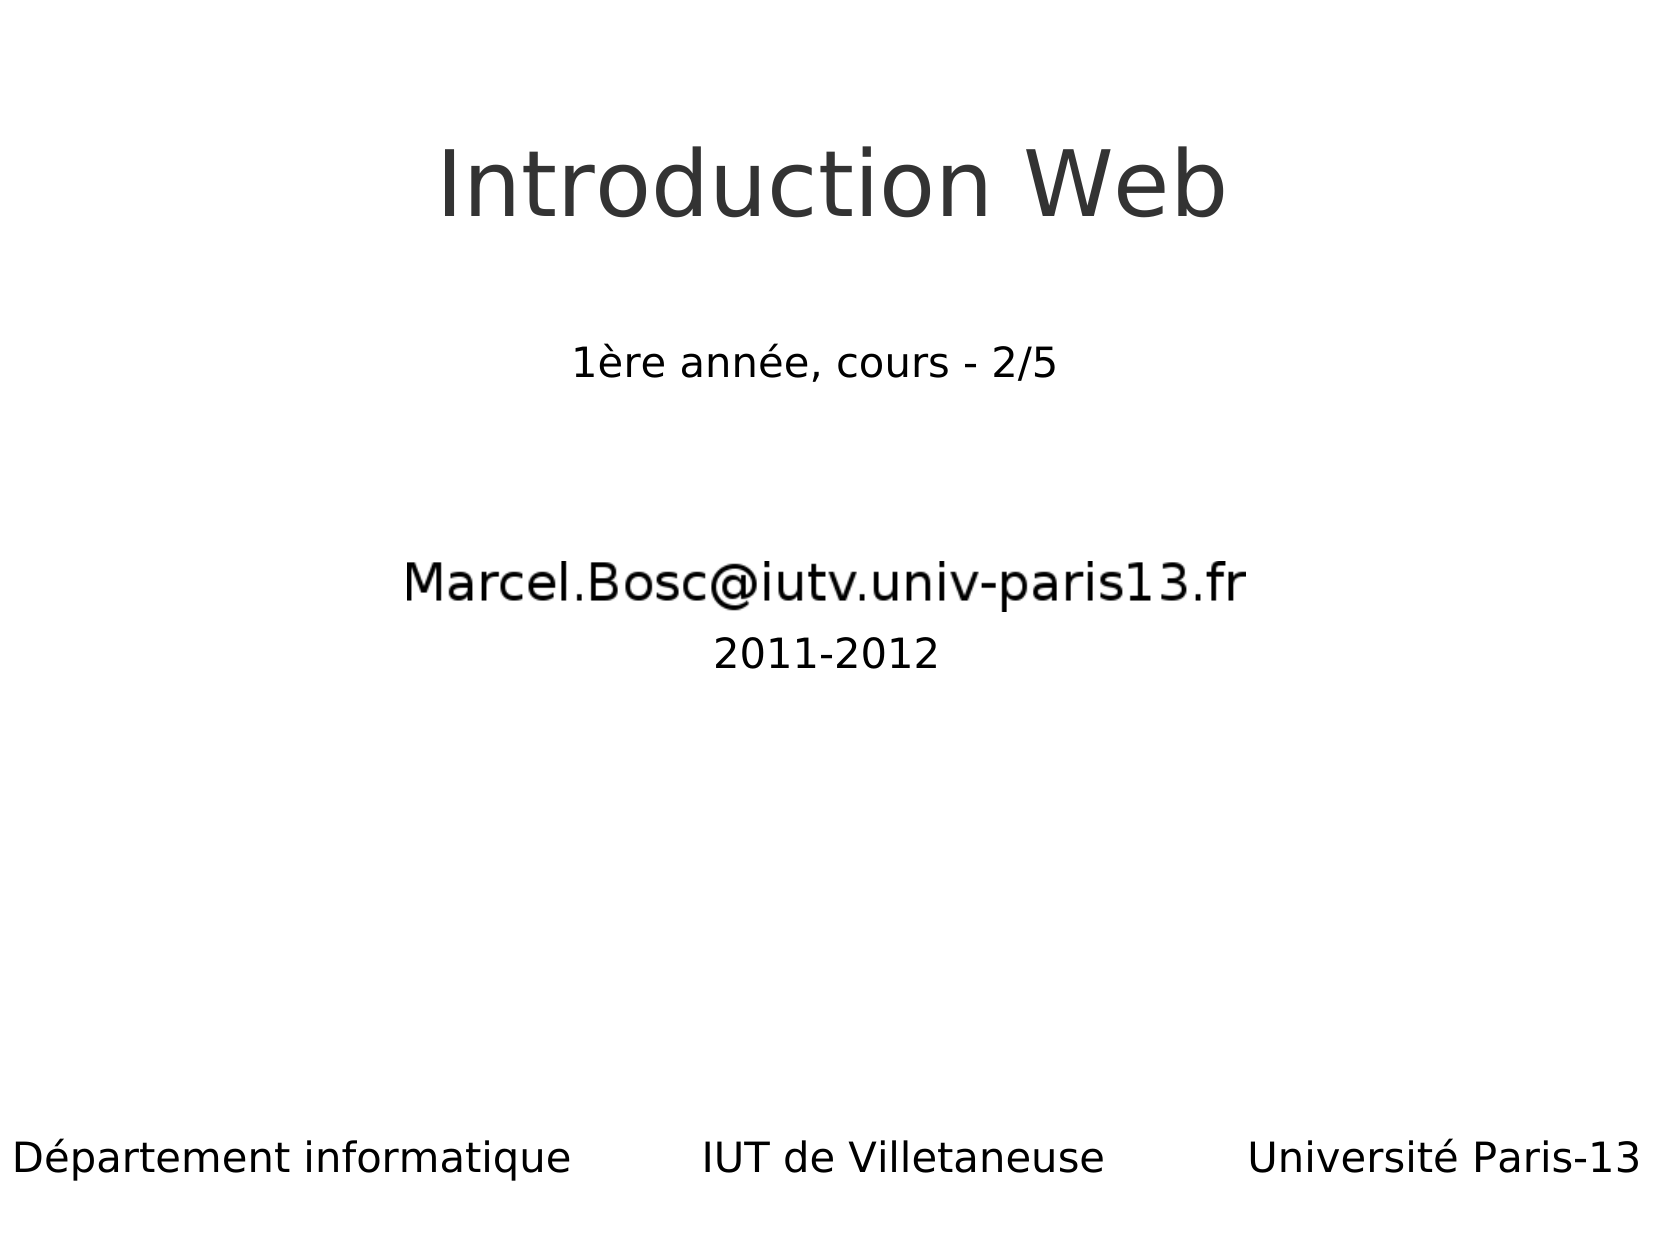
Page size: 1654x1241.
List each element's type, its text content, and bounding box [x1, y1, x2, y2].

title Introduction Web [142, 17, 1524, 245]
text_box IUT de Villetaneuse [701, 1133, 1106, 1241]
text_box 2011-2012 [713, 630, 941, 679]
text_box Département informatique [11, 1133, 572, 1241]
picture [407, 561, 1246, 612]
text_box 1ère année, cours - 2/5 [571, 338, 1083, 388]
text_box Université Paris-13 [1247, 1133, 1642, 1241]
